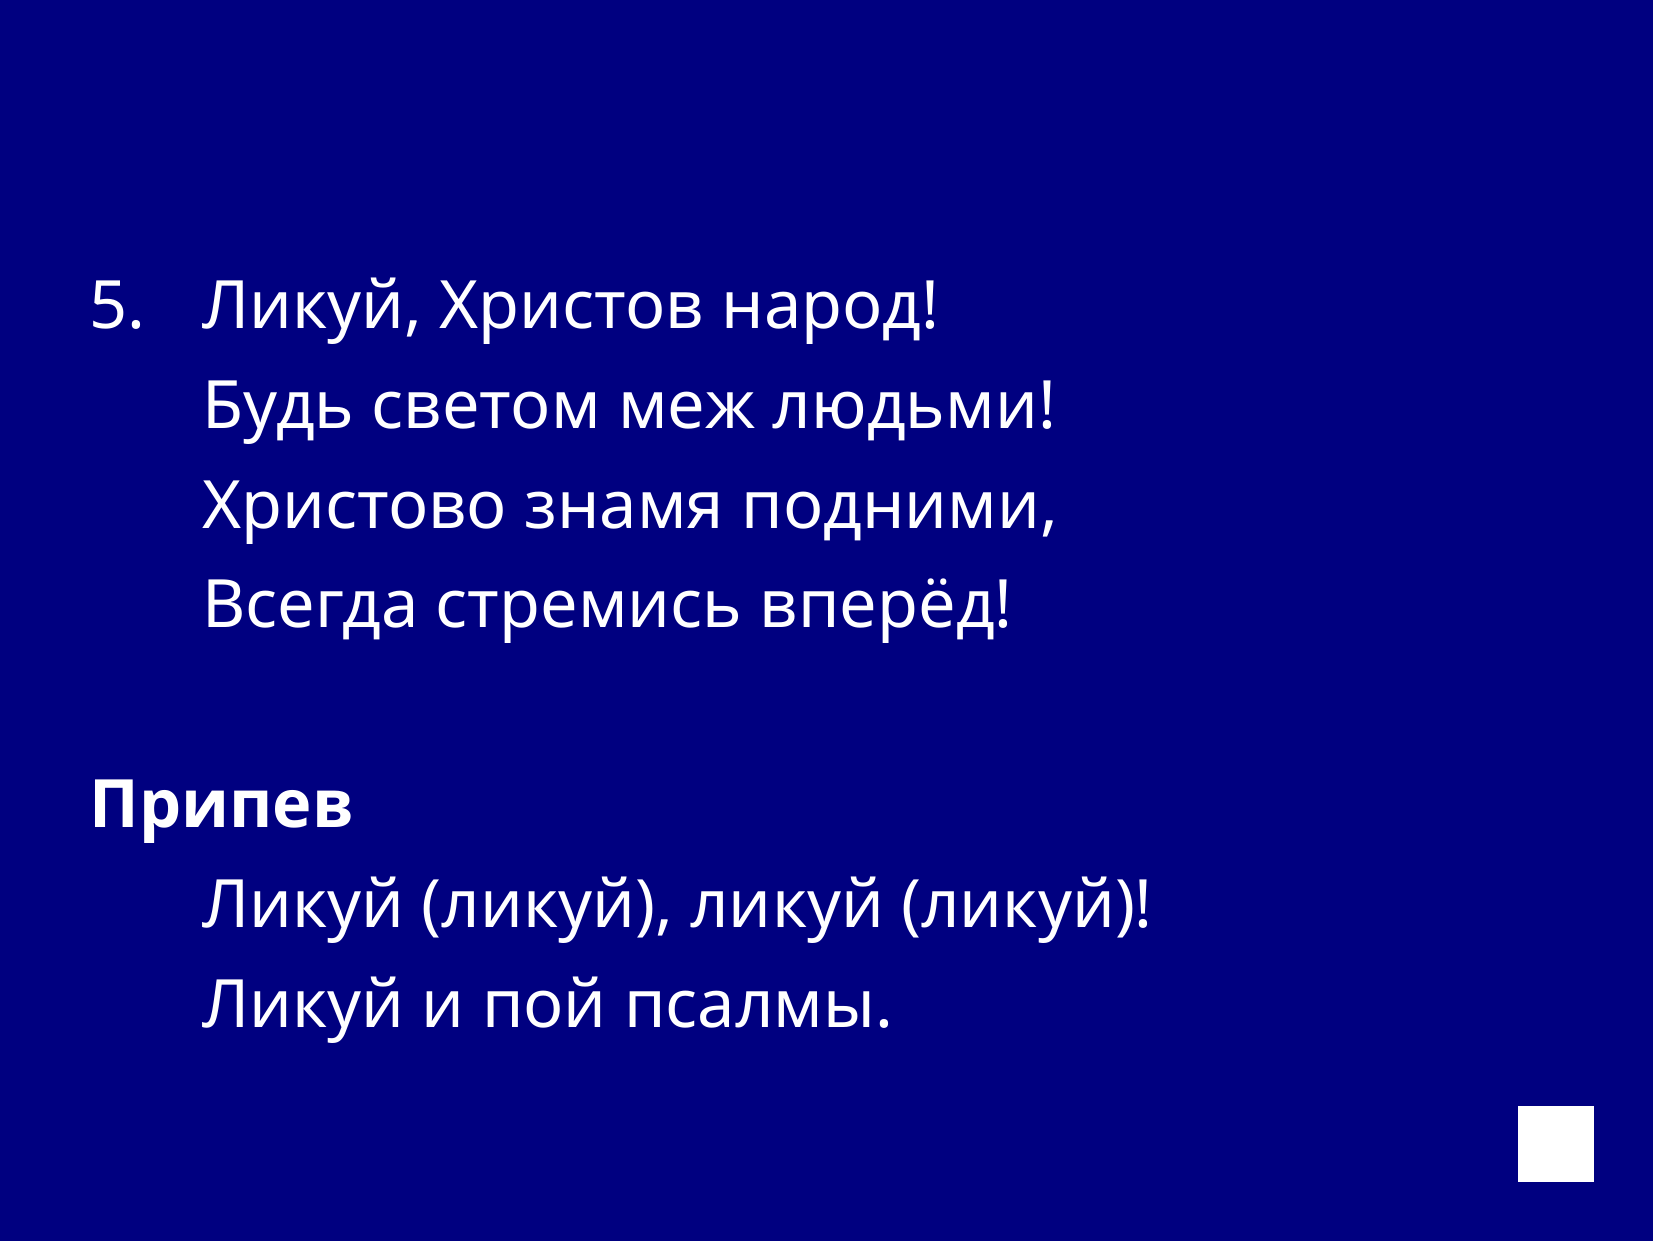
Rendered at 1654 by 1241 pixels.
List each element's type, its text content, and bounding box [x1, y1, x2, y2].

text_box 5. Ликуй, Христов народ! Будь светом меж людьми! Христово знамя подними, Всегда стремись вперёд! Припев Ликуй (ликуй), ликуй (ликуй)! Ликуй и пой псалмы. [75, 150, 1576, 1163]
text_box [1518, 1106, 1594, 1182]
